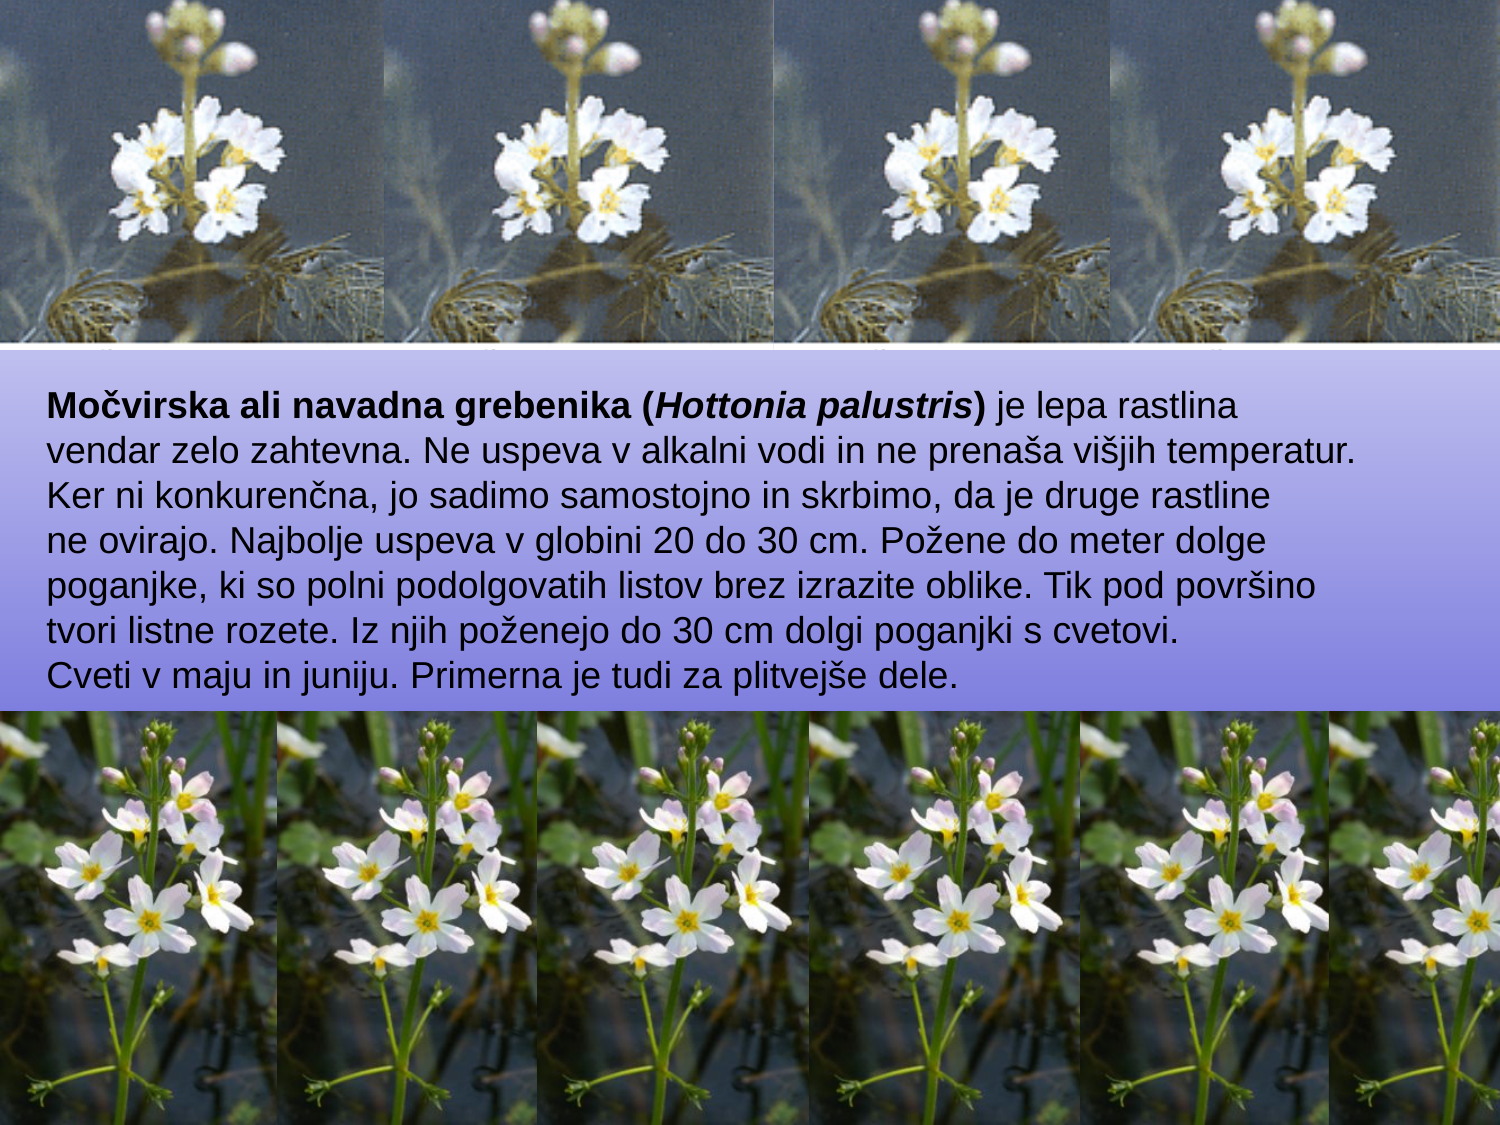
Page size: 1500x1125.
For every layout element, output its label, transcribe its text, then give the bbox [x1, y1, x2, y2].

picture [0, 0, 1500, 350]
text_box Močvirska ali navadna grebenika (Hottonia palustris) je lepa rastlina vendar zelo zahtevna. Ne uspeva v alkalni vodi in ne prenaša višjih temperatur. Ker ni konkurenčna, jo sadimo samostojno in skrbimo, da je druge rastline ne ovirajo. Najbolje uspeva v globini 20 do 30 cm. Požene do meter dolge poganjke, ki so polni podolgovatih listov brez izrazite oblike. Tik pod površino tvori listne rozete. Iz njih poženejo do 30 cm dolgi poganjki s cvetovi. Cveti v maju in juniju. Primerna je tudi za plitvejše dele. [31, 373, 1383, 704]
picture [0, 711, 1500, 1125]
